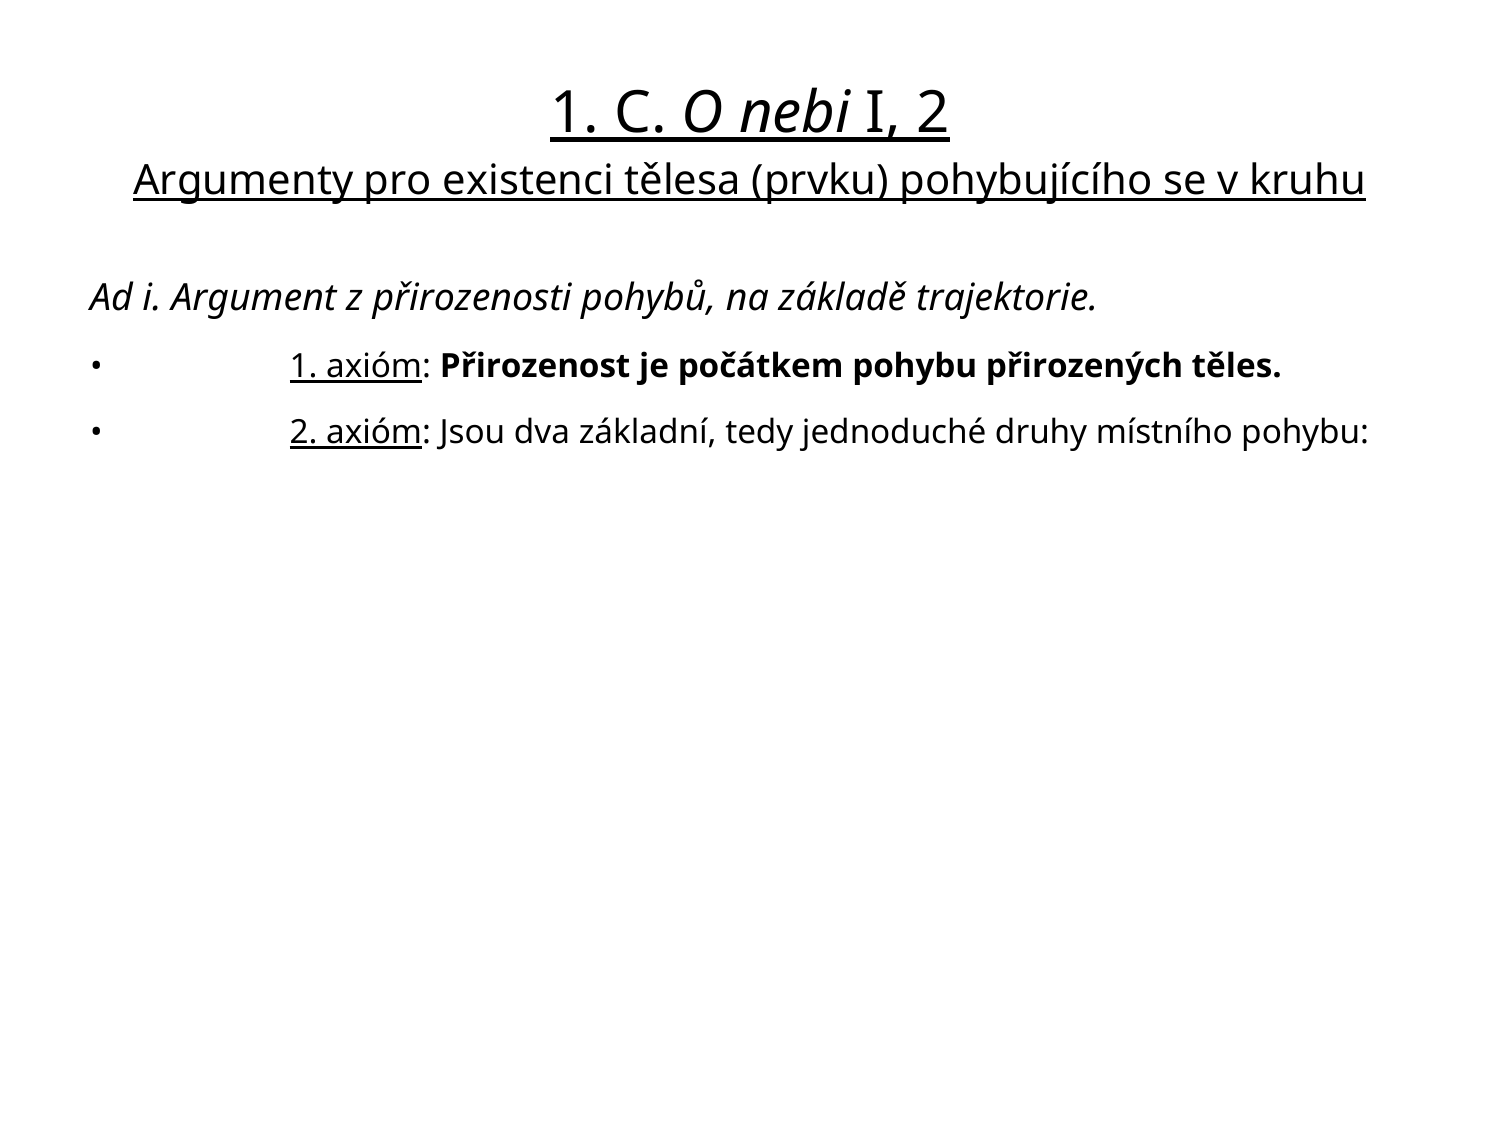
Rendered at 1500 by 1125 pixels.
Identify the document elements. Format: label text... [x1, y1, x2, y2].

title 1. C. O nebi I, 2 Argumenty pro existenci tělesa (prvku) pohybujícího se v kruhu [75, 45, 1426, 233]
list Ad i. Argument z přirozenosti pohybů, na základě trajektorie. 1. axióm: Přirozenost je počátkem pohybu přirozených těles. 2. axióm: Jsou dva základní, tedy jednoduché druhy místního pohybu: [75, 262, 1426, 1006]
